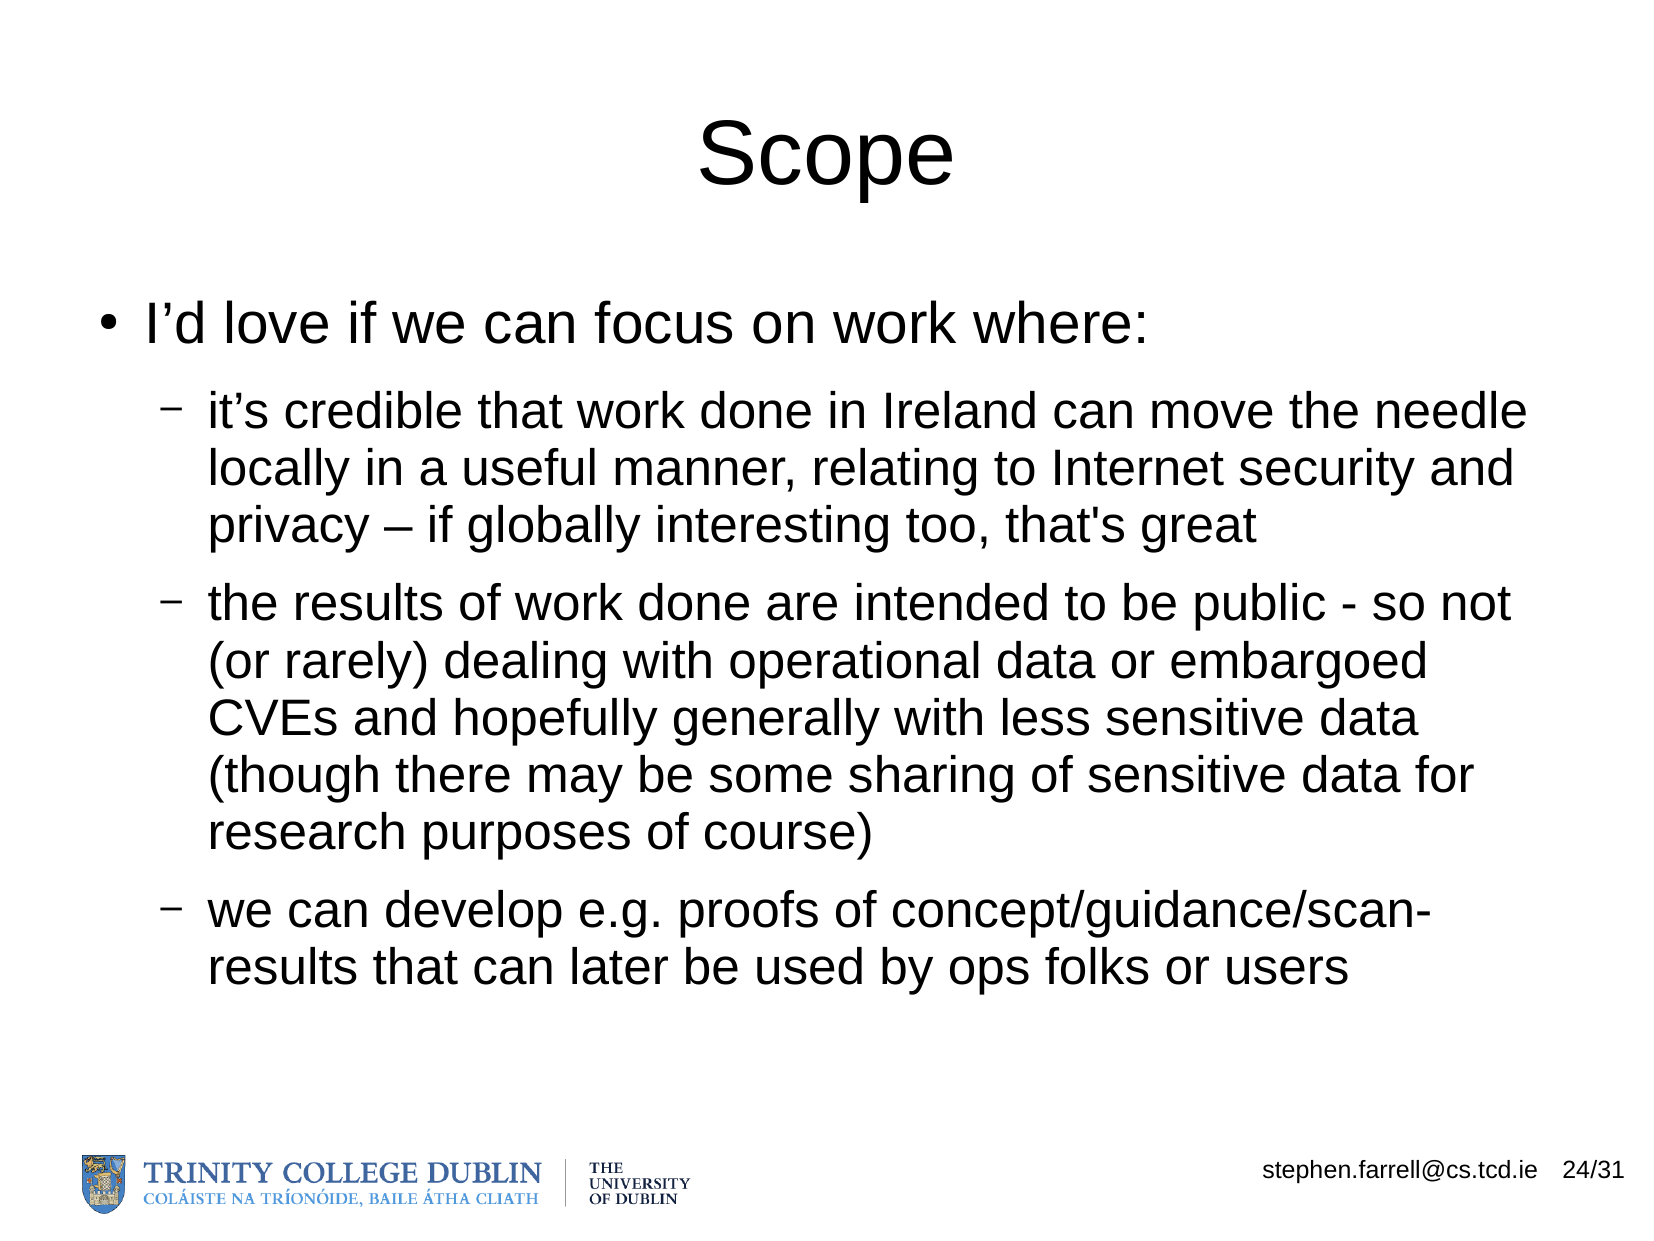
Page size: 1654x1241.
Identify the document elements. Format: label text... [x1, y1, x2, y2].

title Scope [82, 49, 1571, 257]
picture [82, 1155, 694, 1214]
list I’d love if we can focus on work where: it’s credible that work done in Ireland can move the needle locally in a useful manner, relating to Internet security and privacy – if globally interesting too, that's great the results of work done are intended to be public - so not (or rarely) dealing with operational data or embargoed CVEs and hopefully generally with less sensitive data (though there may be some sharing of sensitive data for research purposes of course) we can develop e.g. proofs of concept/guidance/scan-results that can later be used by ops folks or users [82, 290, 1571, 1010]
